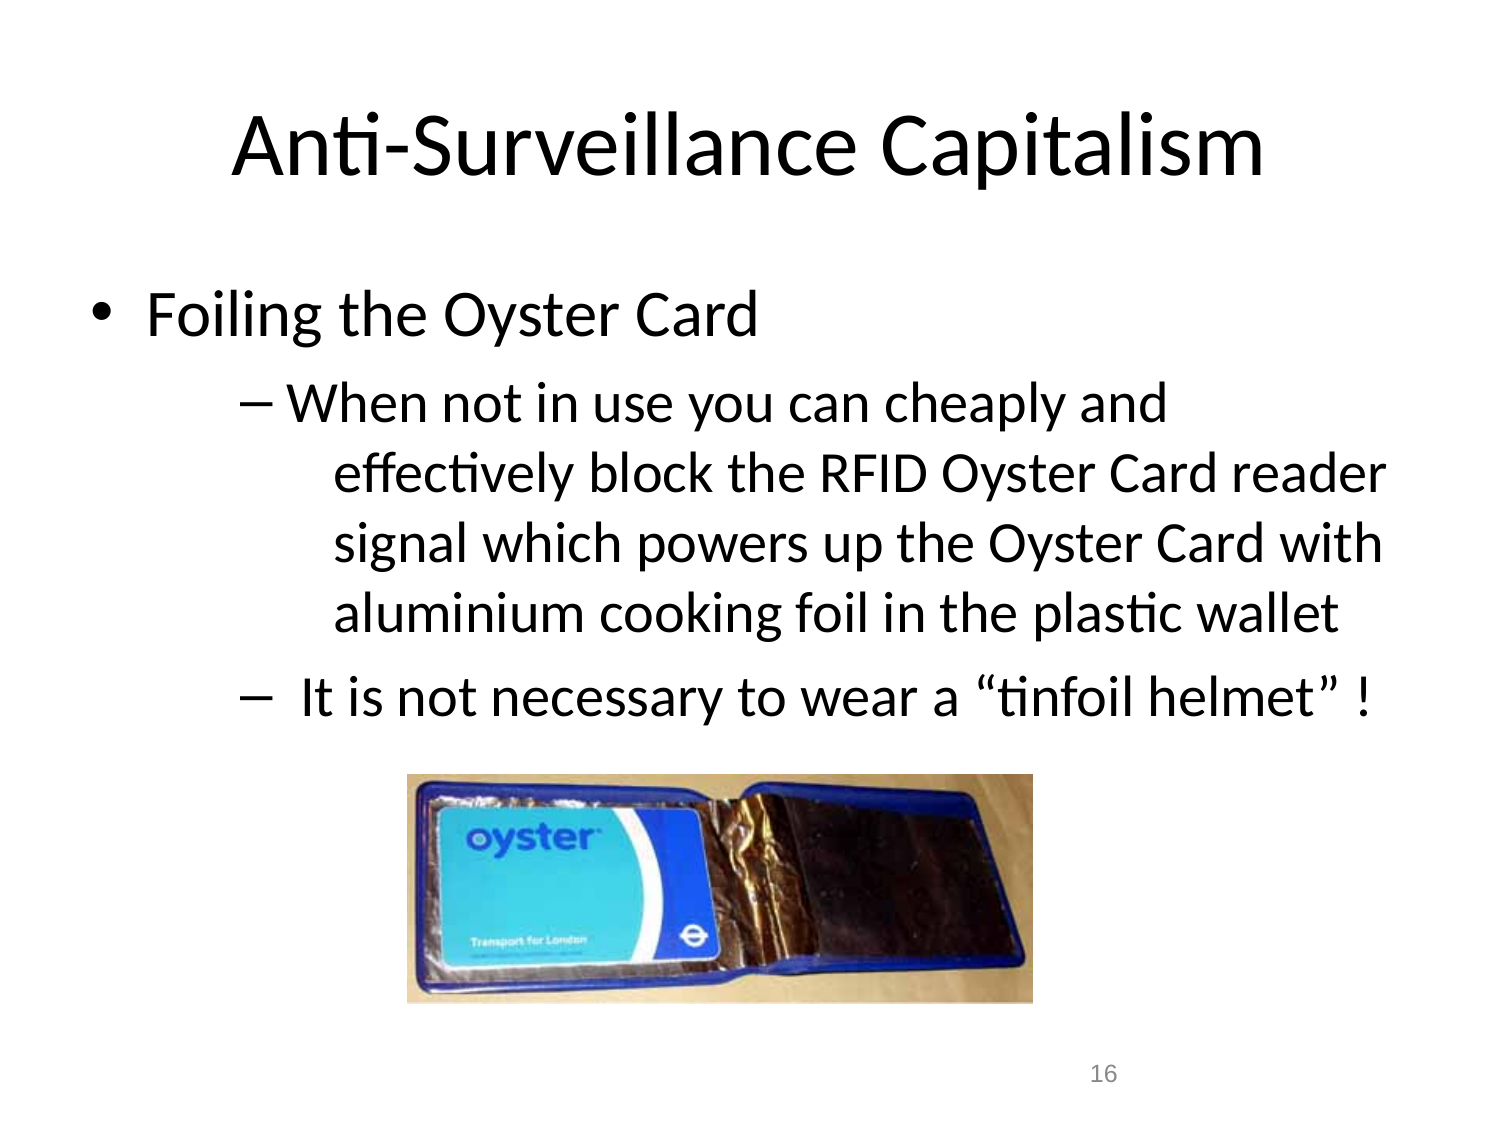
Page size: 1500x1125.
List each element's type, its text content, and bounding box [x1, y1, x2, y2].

list Foiling the Oyster Card When not in use you can cheaply and effectively block the RFID Oyster Card reader signal which powers up the Oyster Card with aluminium cooking foil in the plastic wallet It is not necessary to wear a “tinfoil helmet” ! [75, 262, 1426, 1005]
title Anti-Surveillance Capitalism [75, 45, 1426, 233]
text_box 9 [1074, 1042, 1426, 1103]
picture [407, 774, 1033, 1004]
